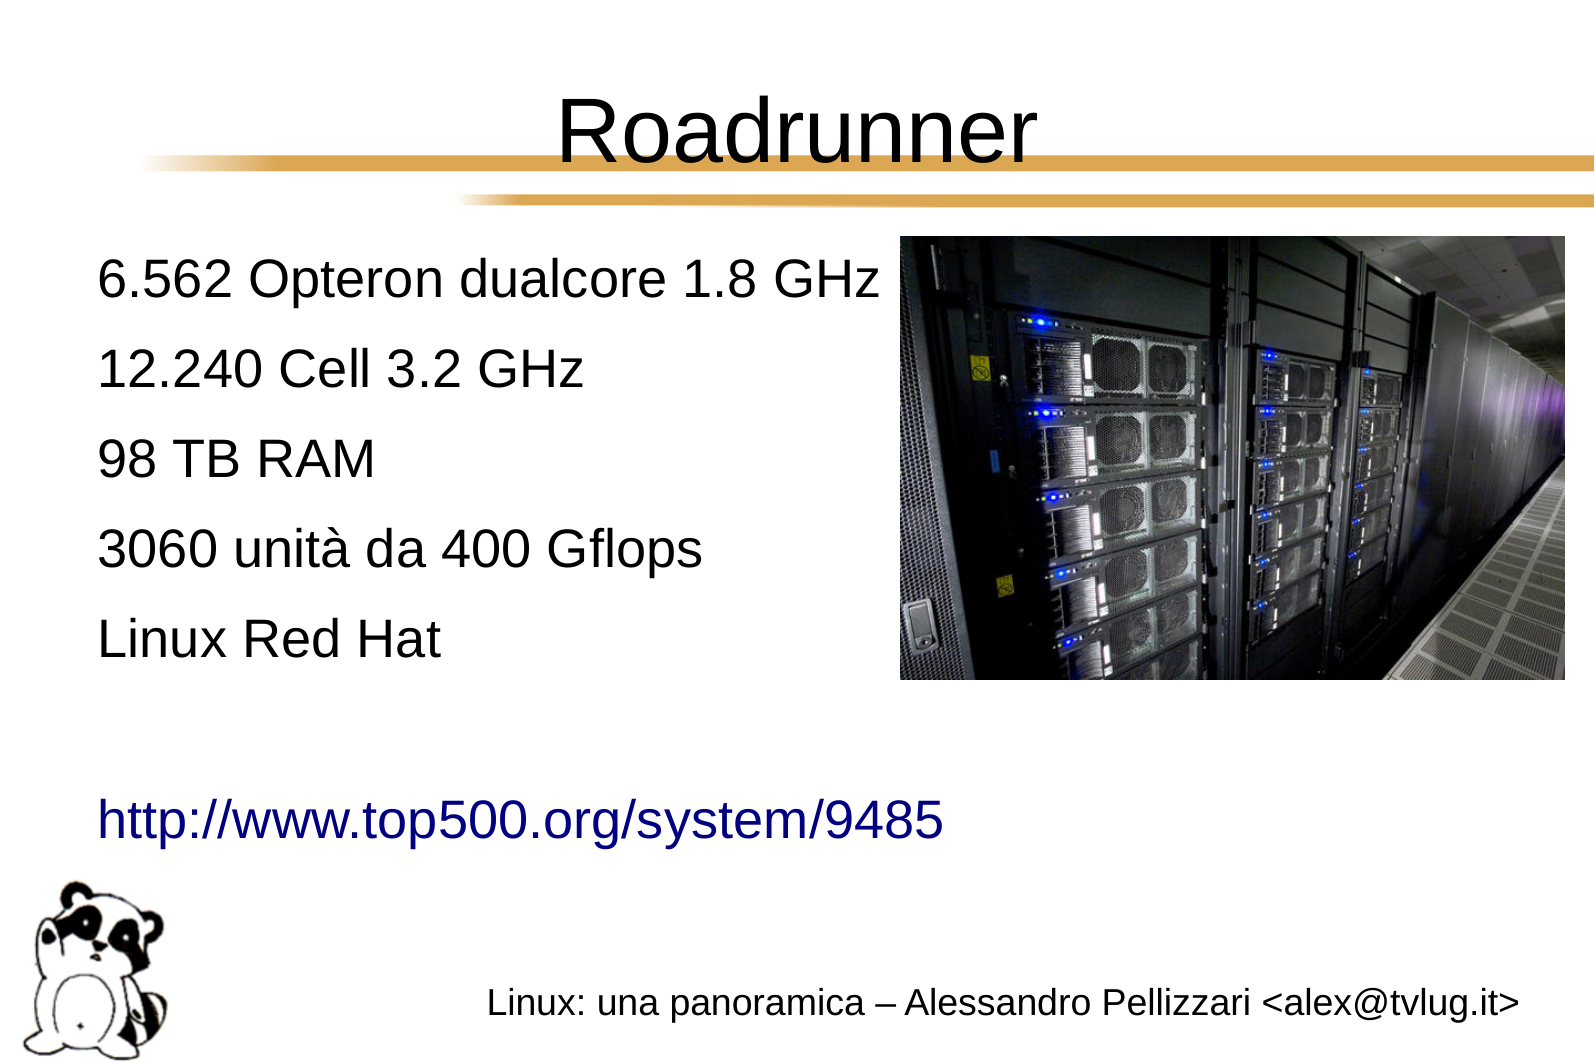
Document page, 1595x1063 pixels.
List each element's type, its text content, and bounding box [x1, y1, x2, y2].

list 6.562 Opteron dualcore 1.8 GHz 12.240 Cell 3.2 GHz 98 TB RAM 3060 unità da 400 Gflops Linux Red Hat http://www.top500.org/system/9485 [79, 248, 1515, 951]
picture [0, 0, 1595, 1063]
text_box Linux: una panoramica – Alessandro Pellizzari <alex@tvlug.it> [236, 974, 1536, 1032]
title Roadrunner [79, 42, 1515, 220]
